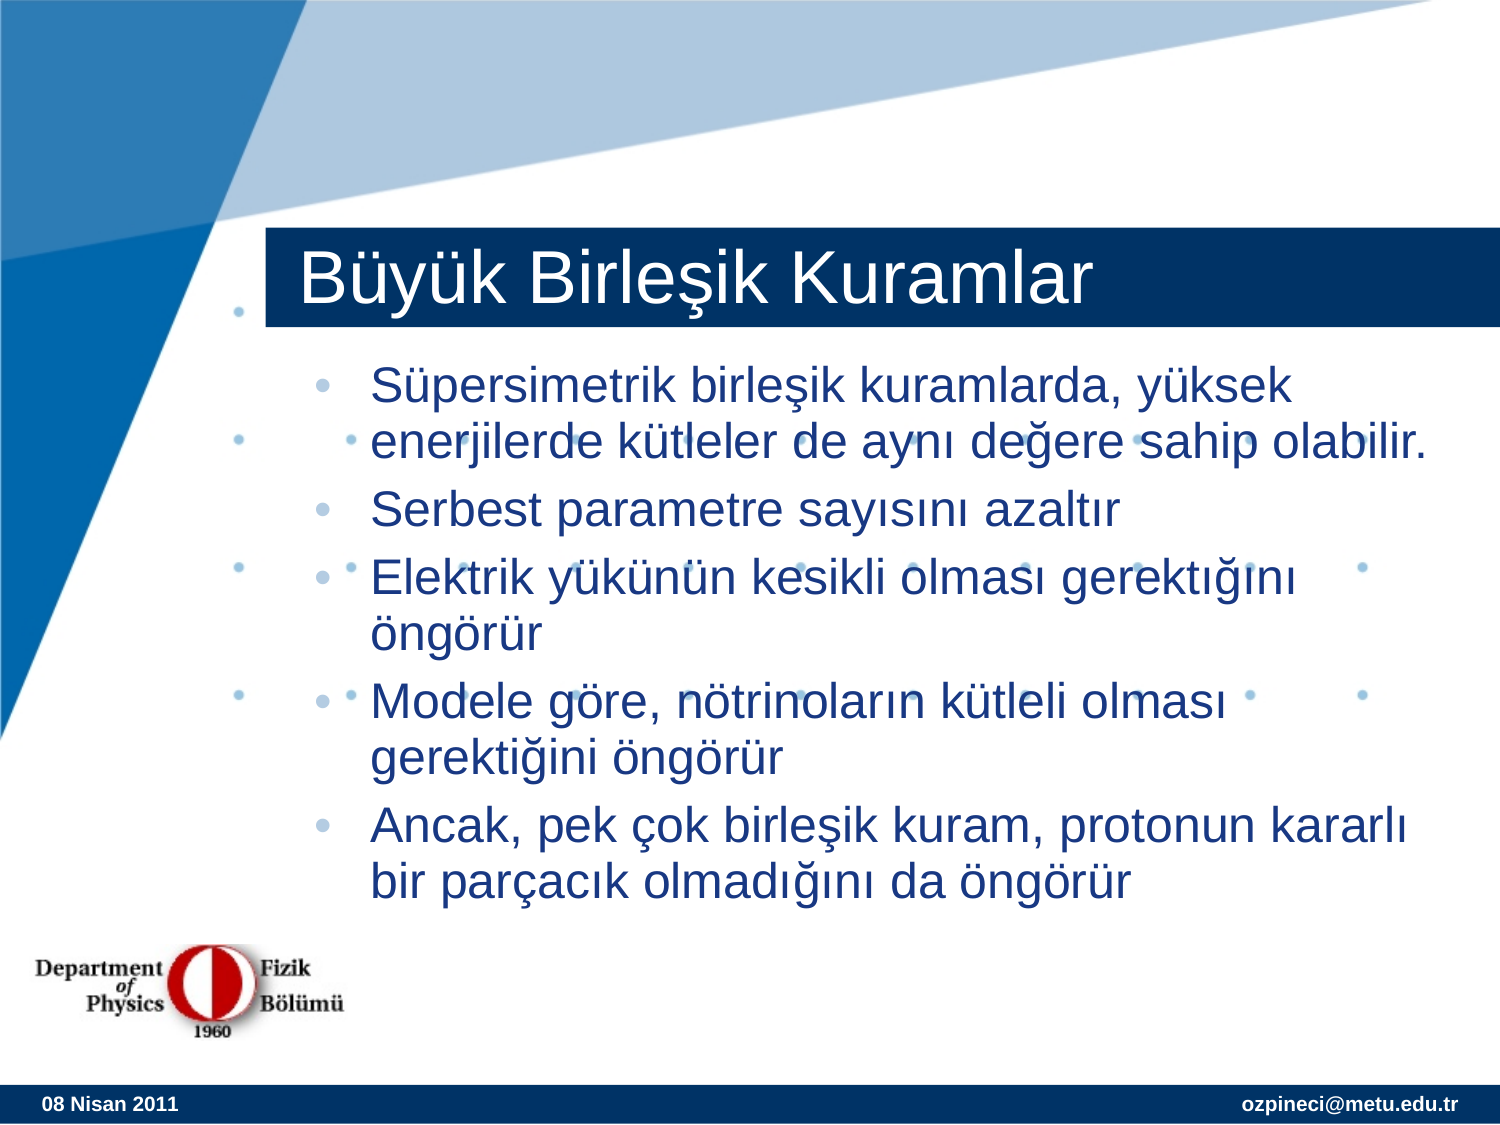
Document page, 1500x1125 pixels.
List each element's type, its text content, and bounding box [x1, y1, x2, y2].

picture [29, 944, 394, 1041]
title Büyük Birleşik Kuramlar [265, 227, 1500, 328]
list Süpersimetrik birleşik kuramlarda, yüksek enerjilerde kütleler de aynı değere sahip olabilir. Serbest parametre sayısını azaltır Elektrik yükünün kesikli olması gerektığını öngörür Modele göre, nötrinoların kütleli olması gerektiğini öngörür Ancak, pek çok birleşik kuram, protonun kararlı bir parçacık olmadığını da öngörür [299, 350, 1475, 1013]
picture [0, 0, 1500, 842]
